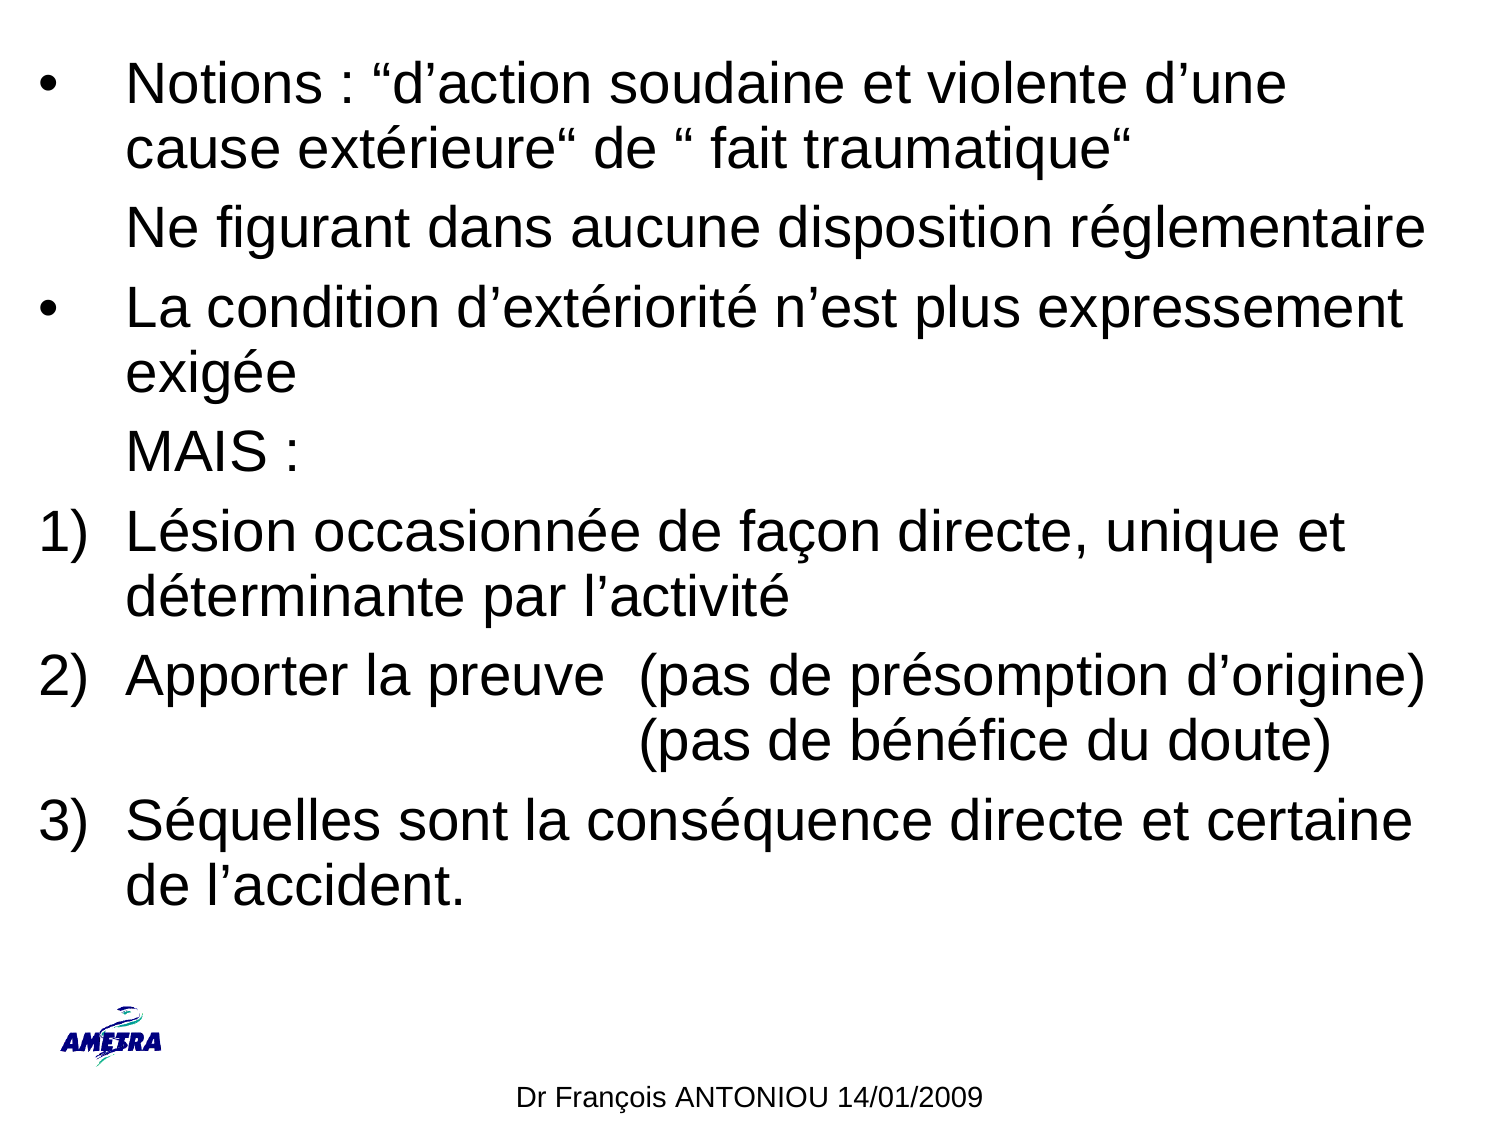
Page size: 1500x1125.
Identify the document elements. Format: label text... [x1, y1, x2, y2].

picture [41, 984, 184, 1093]
list Notions : “d’action soudaine et violente d’une cause extérieure“ de “ fait traumatique“ Ne figurant dans aucune disposition réglementaire La condition d’extériorité n’est plus expressement exigée MAIS : Lésion occasionnée de façon directe, unique et déterminante par l’activité Apporter la preuve (pas de présomption d’origine) (pas de bénéfice du doute) Séquelles sont la conséquence directe et certaine de l’accident. [23, 42, 1459, 1094]
